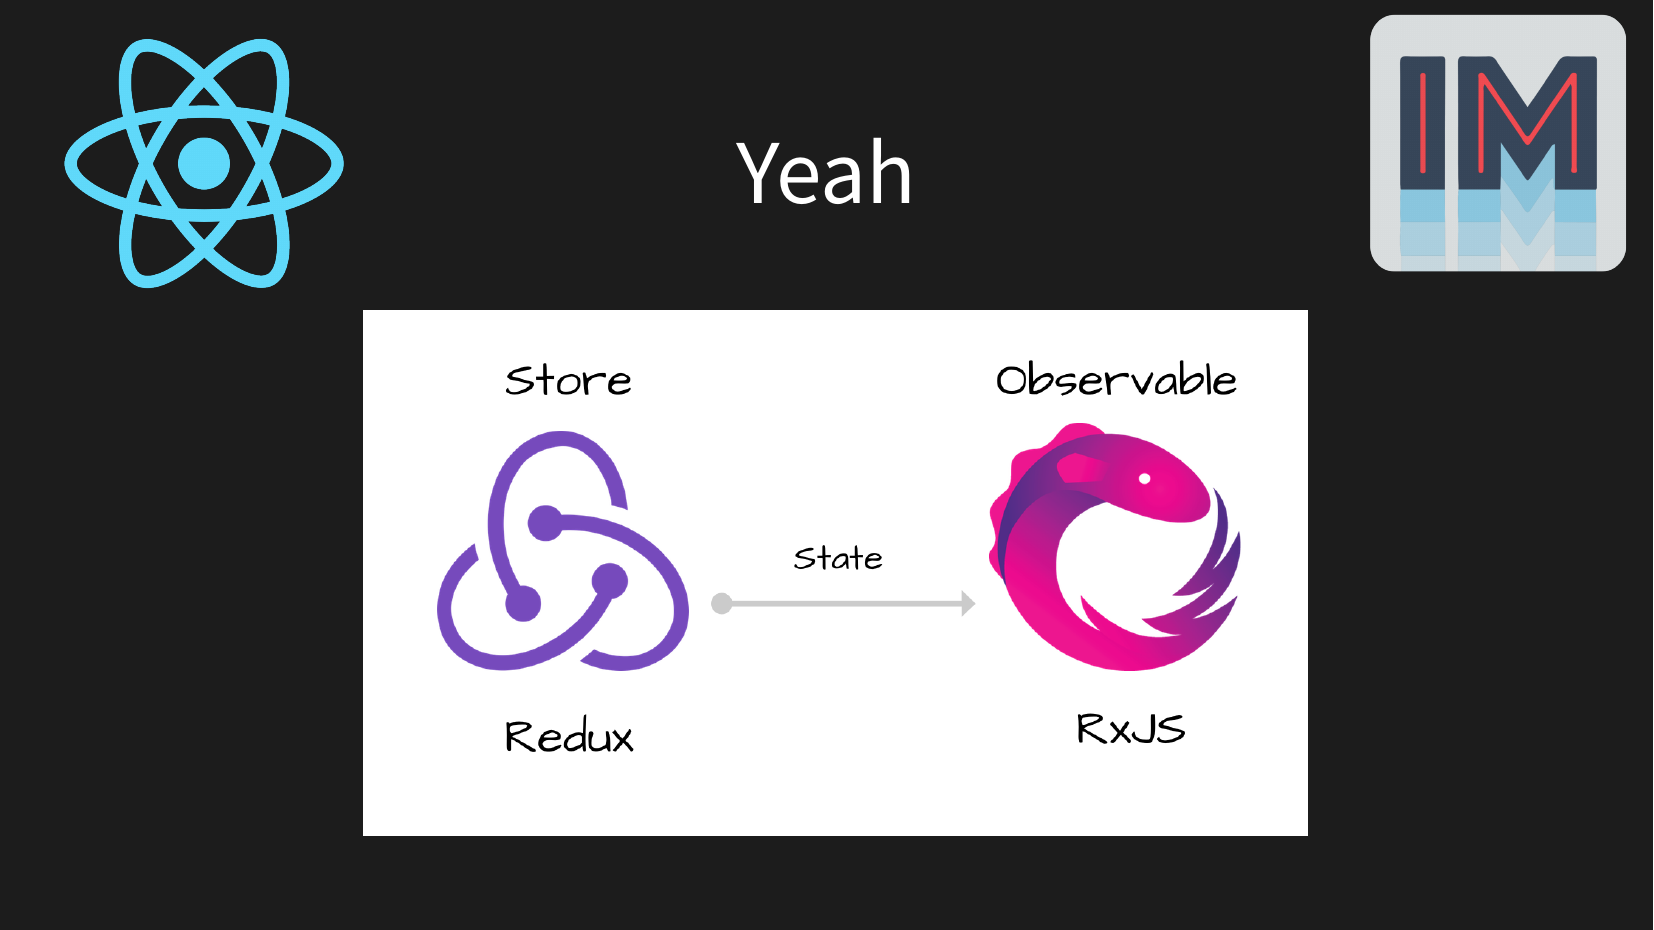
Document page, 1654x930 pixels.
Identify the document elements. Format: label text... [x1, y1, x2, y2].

picture [1260, 14, 1653, 272]
picture [0, 0, 1308, 836]
title Yeah [444, 55, 1653, 287]
